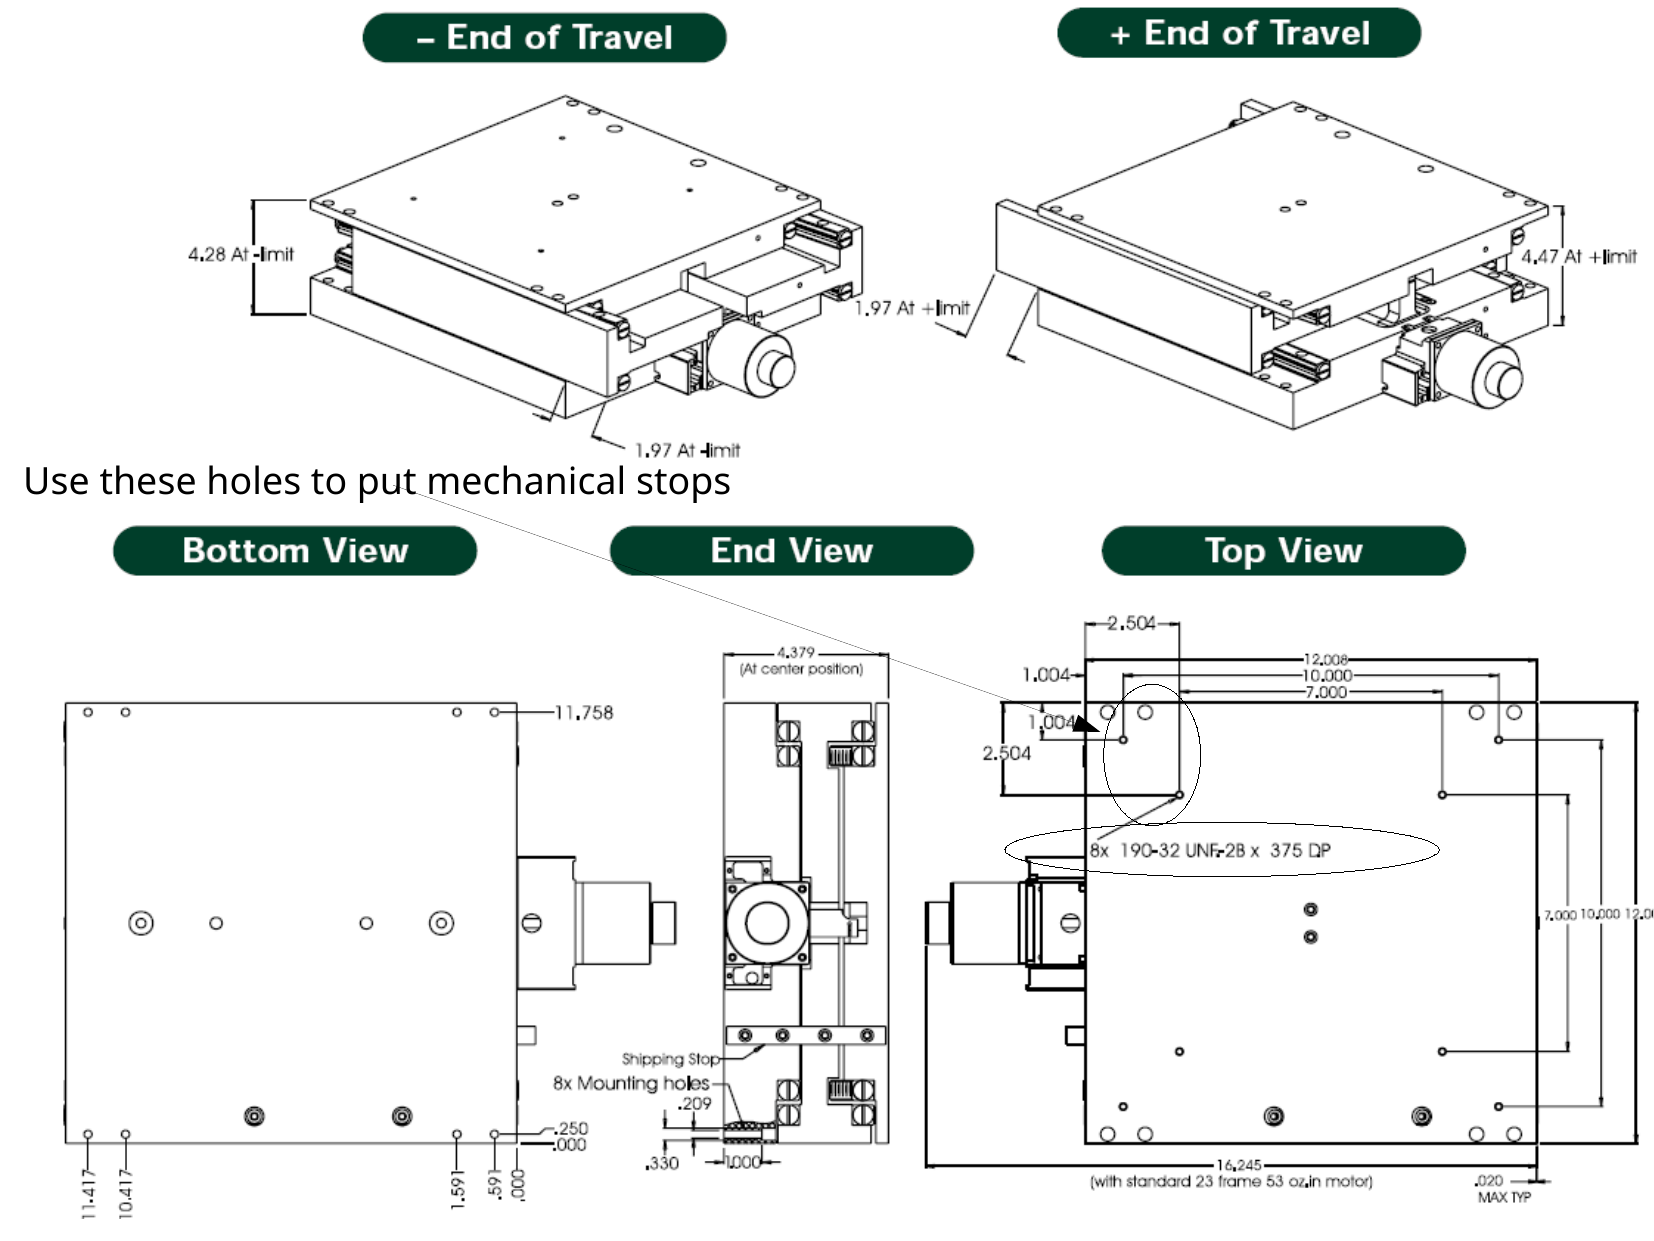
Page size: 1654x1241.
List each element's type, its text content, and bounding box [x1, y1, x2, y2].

picture [9, 0, 1654, 1219]
text_box Use these holes to put mechanical stops [8, 447, 710, 508]
